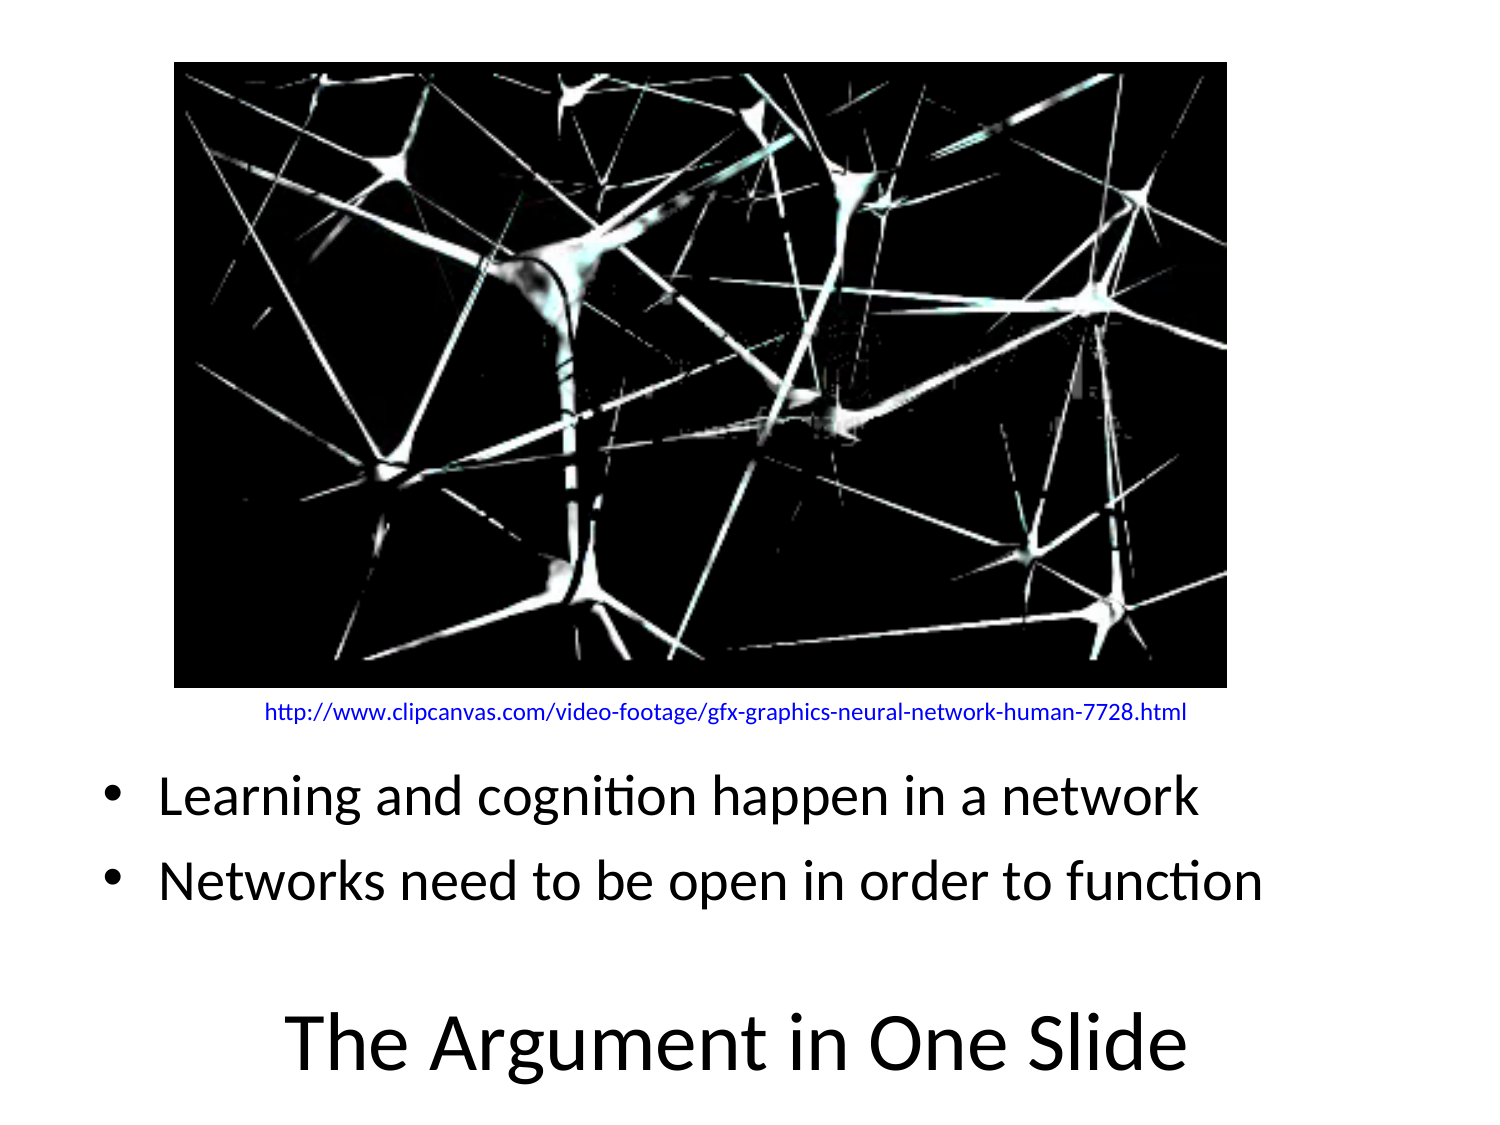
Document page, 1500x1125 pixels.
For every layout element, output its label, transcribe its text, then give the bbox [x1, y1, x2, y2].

text_box http://www.clipcanvas.com/video-footage/gfx-graphics-neural-network-human-7728.html [249, 687, 1263, 733]
title The Argument in One Slide [62, 979, 1413, 1096]
list Learning and cognition happen in a network Networks need to be open in order to function [87, 749, 1438, 950]
picture [174, 62, 1227, 688]
